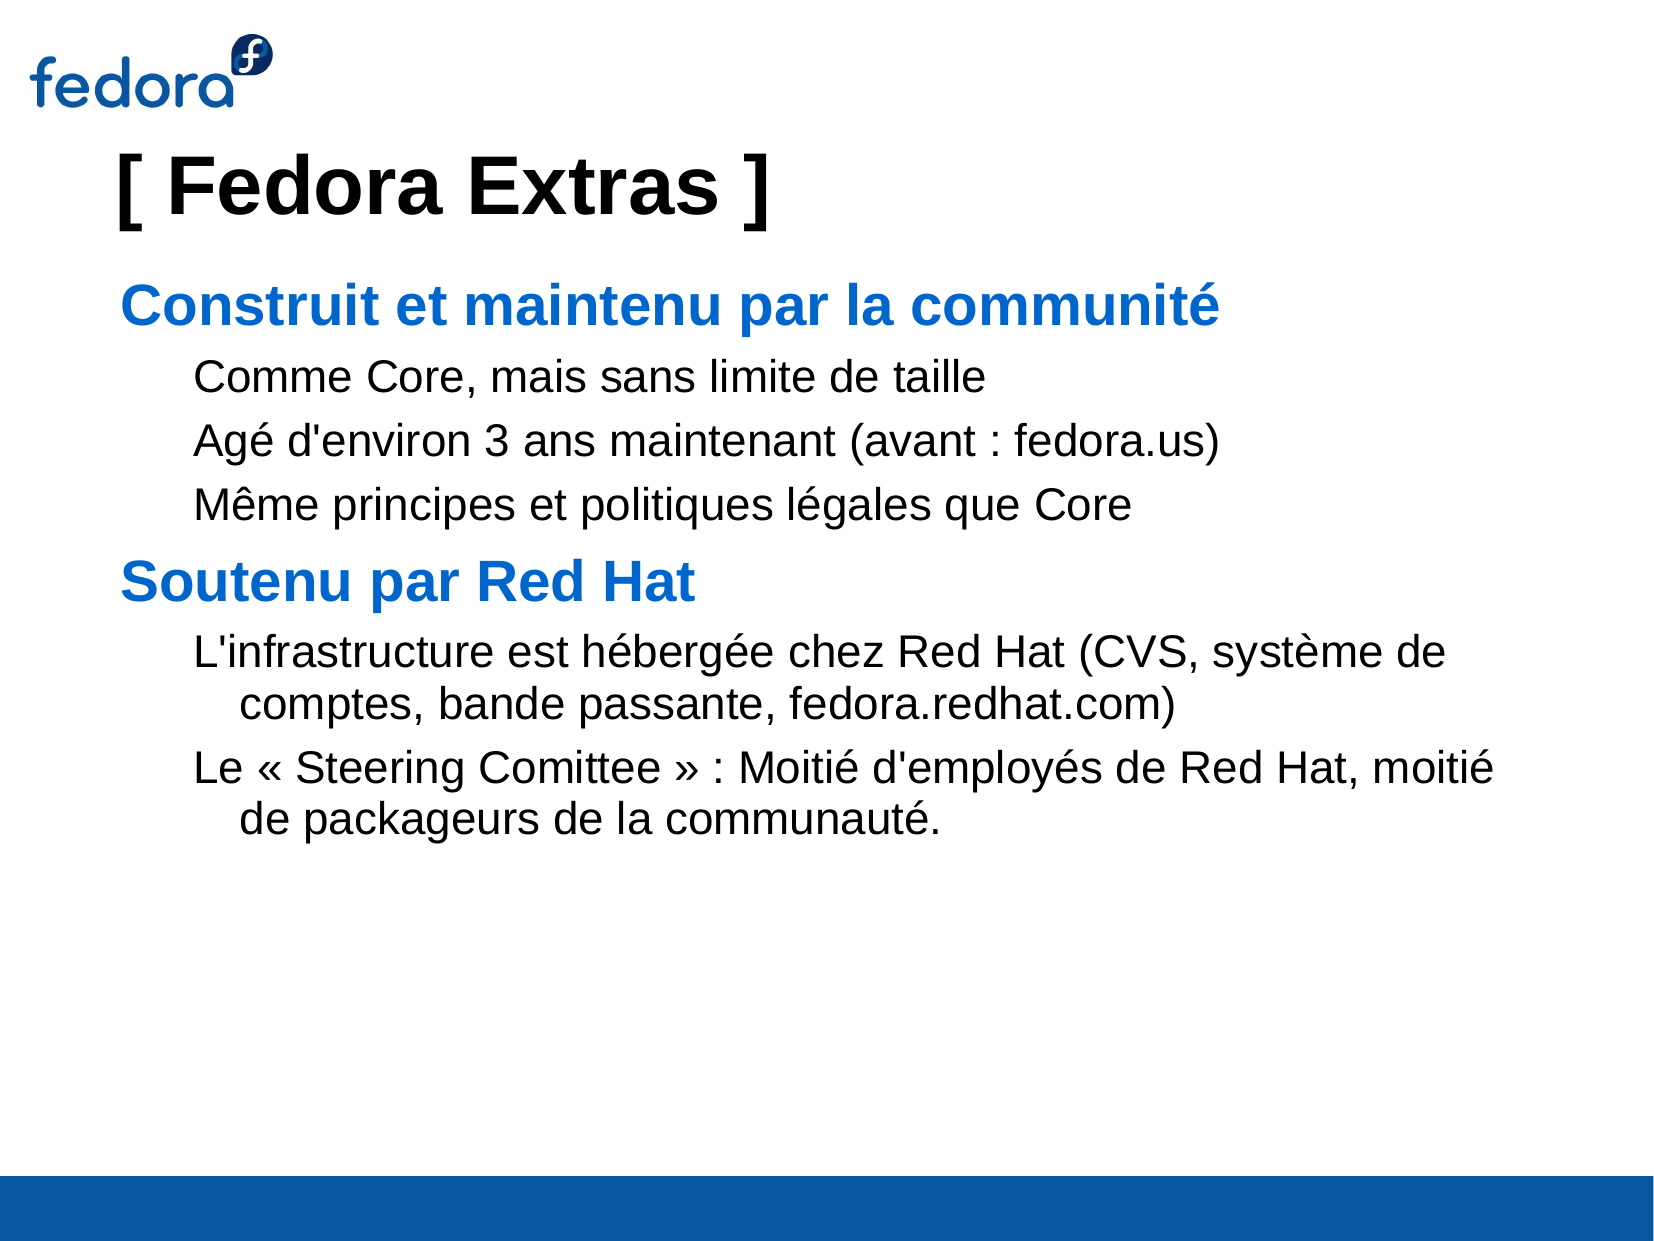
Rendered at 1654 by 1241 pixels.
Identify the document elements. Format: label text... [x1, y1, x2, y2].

picture [0, 1176, 1654, 1241]
picture [22, 27, 277, 115]
title [ Fedora Extras ] [115, 122, 1521, 249]
list Construit et maintenu par la communité Comme Core, mais sans limite de taille Agé d'environ 3 ans maintenant (avant : fedora.us) Même principes et politiques légales que Core Soutenu par Red Hat L'infrastructure est hébergée chez Red Hat (CVS, système de comptes, bande passante, fedora.redhat.com) Le « Steering Comittee » : Moitié d'employés de Red Hat, moitié de packageurs de la communauté. [118, 272, 1523, 1141]
